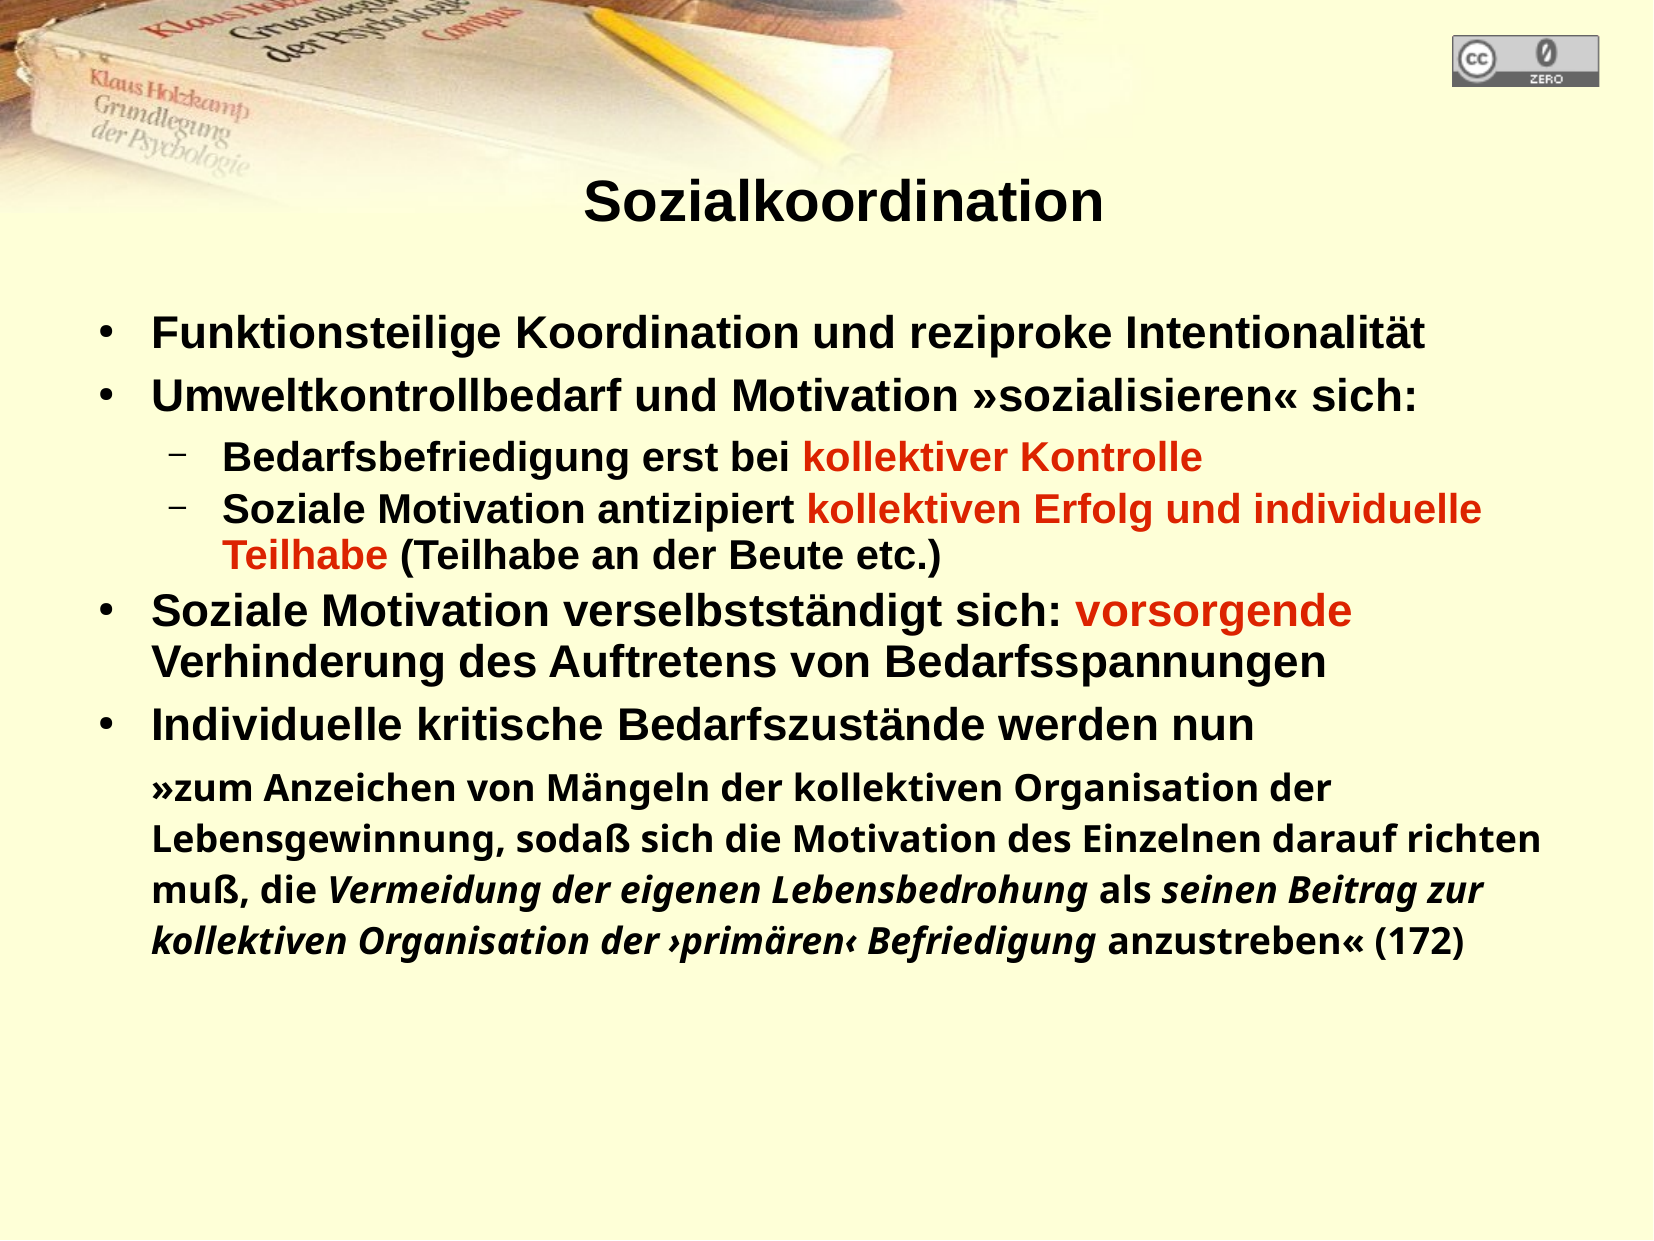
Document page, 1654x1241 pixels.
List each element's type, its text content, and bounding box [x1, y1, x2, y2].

title Sozialkoordination [82, 124, 1607, 278]
picture [1452, 35, 1600, 87]
picture [0, 0, 1156, 213]
list Funktionsteilige Koordination und reziproke Intentionalität Umweltkontrollbedarf und Motivation »sozialisieren« sich: Bedarfsbefriedigung erst bei kollektiver Kontrolle Soziale Motivation antizipiert kollektiven Erfolg und individuelle Teilhabe (Teilhabe an der Beute etc.) Soziale Motivation verselbstständigt sich: vorsorgende Verhinderung des Auftretens von Bedarfsspannungen Individuelle kritische Bedarfszustände werden nun »zum Anzeichen von Mängeln der kollektiven Organisation der Lebensgewinnung, sodaß sich die Motivation des Einzelnen darauf richten muß, die Vermeidung der eigenen Lebensbedrohung als seinen Beitrag zur kollektiven Organisation der ›primären‹ Befriedigung anzustreben« (172) [80, 307, 1607, 1188]
